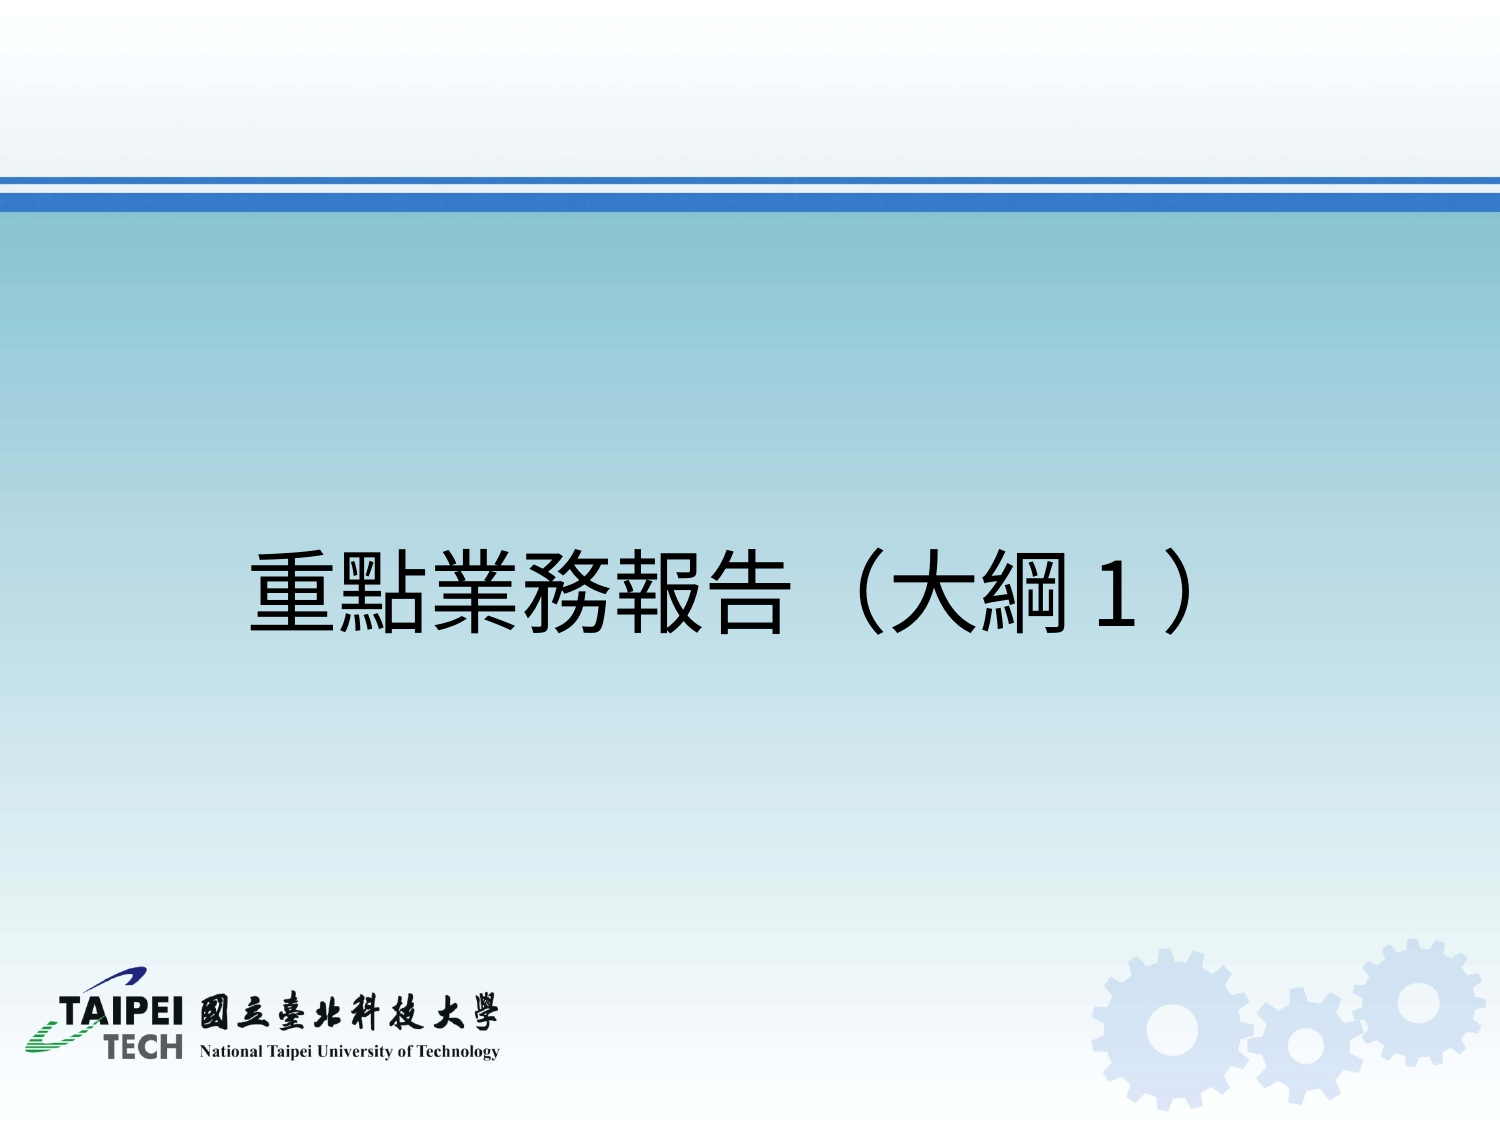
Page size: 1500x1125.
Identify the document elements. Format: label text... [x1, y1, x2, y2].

list 重點業務報告（大綱1） [100, 527, 1400, 728]
picture [0, 0, 1500, 1125]
